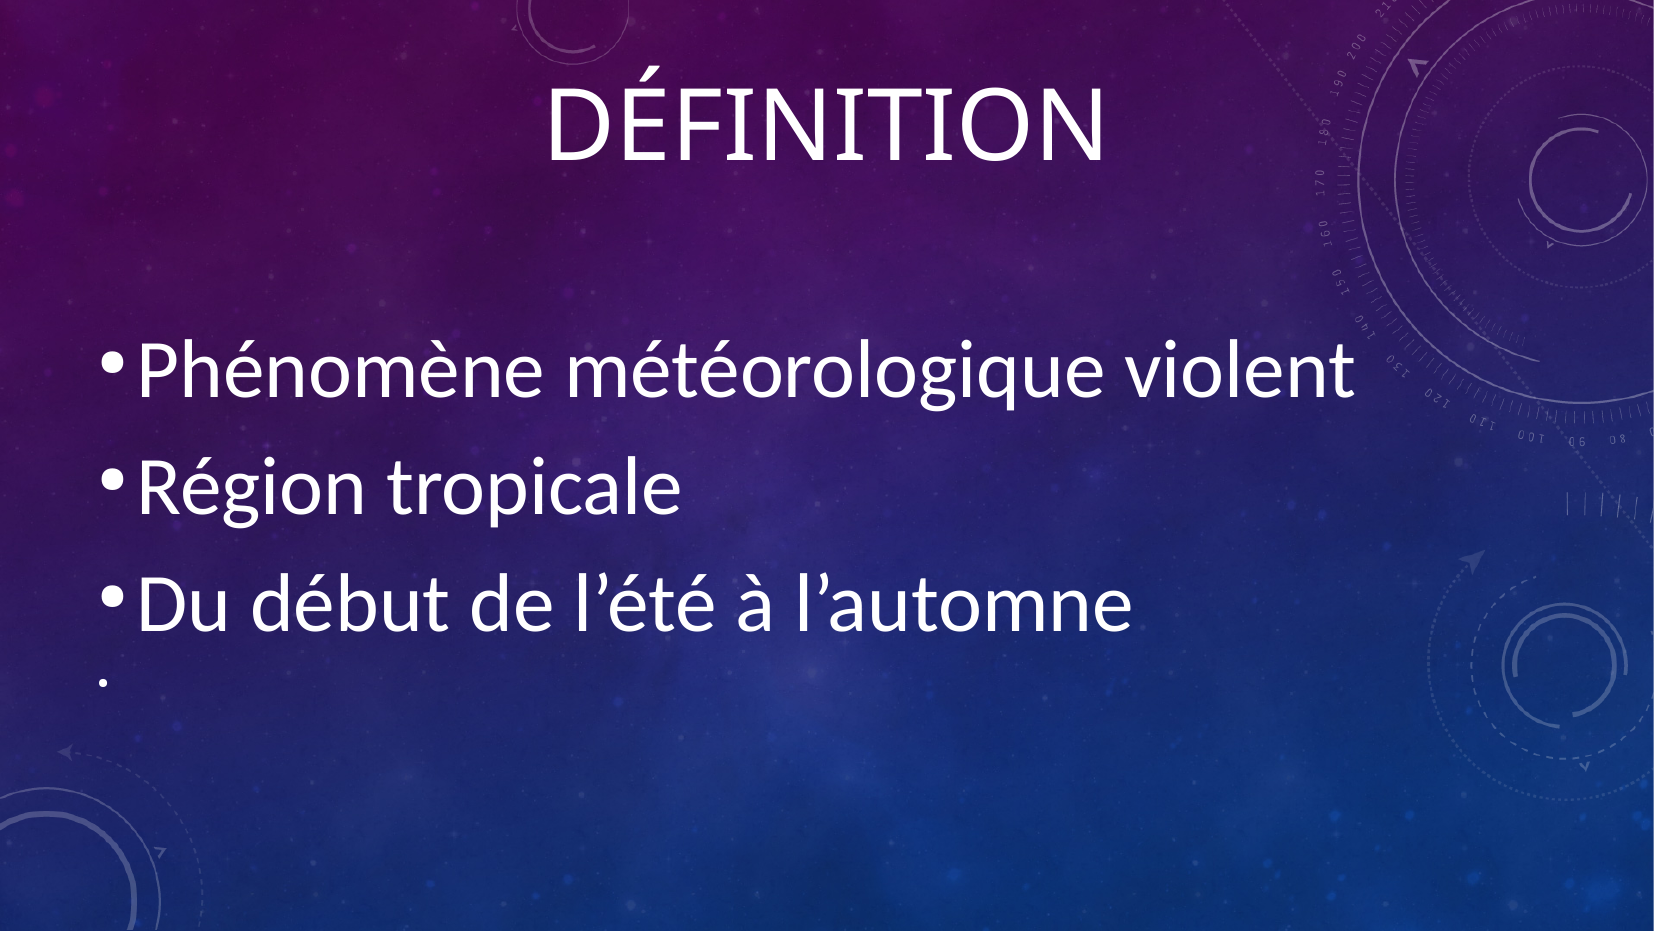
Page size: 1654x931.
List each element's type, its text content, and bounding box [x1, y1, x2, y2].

list Phénomène météorologique violent Région tropicale Du début de l’été à l’automne [82, 238, 1571, 779]
title Définition [82, 42, 1571, 199]
